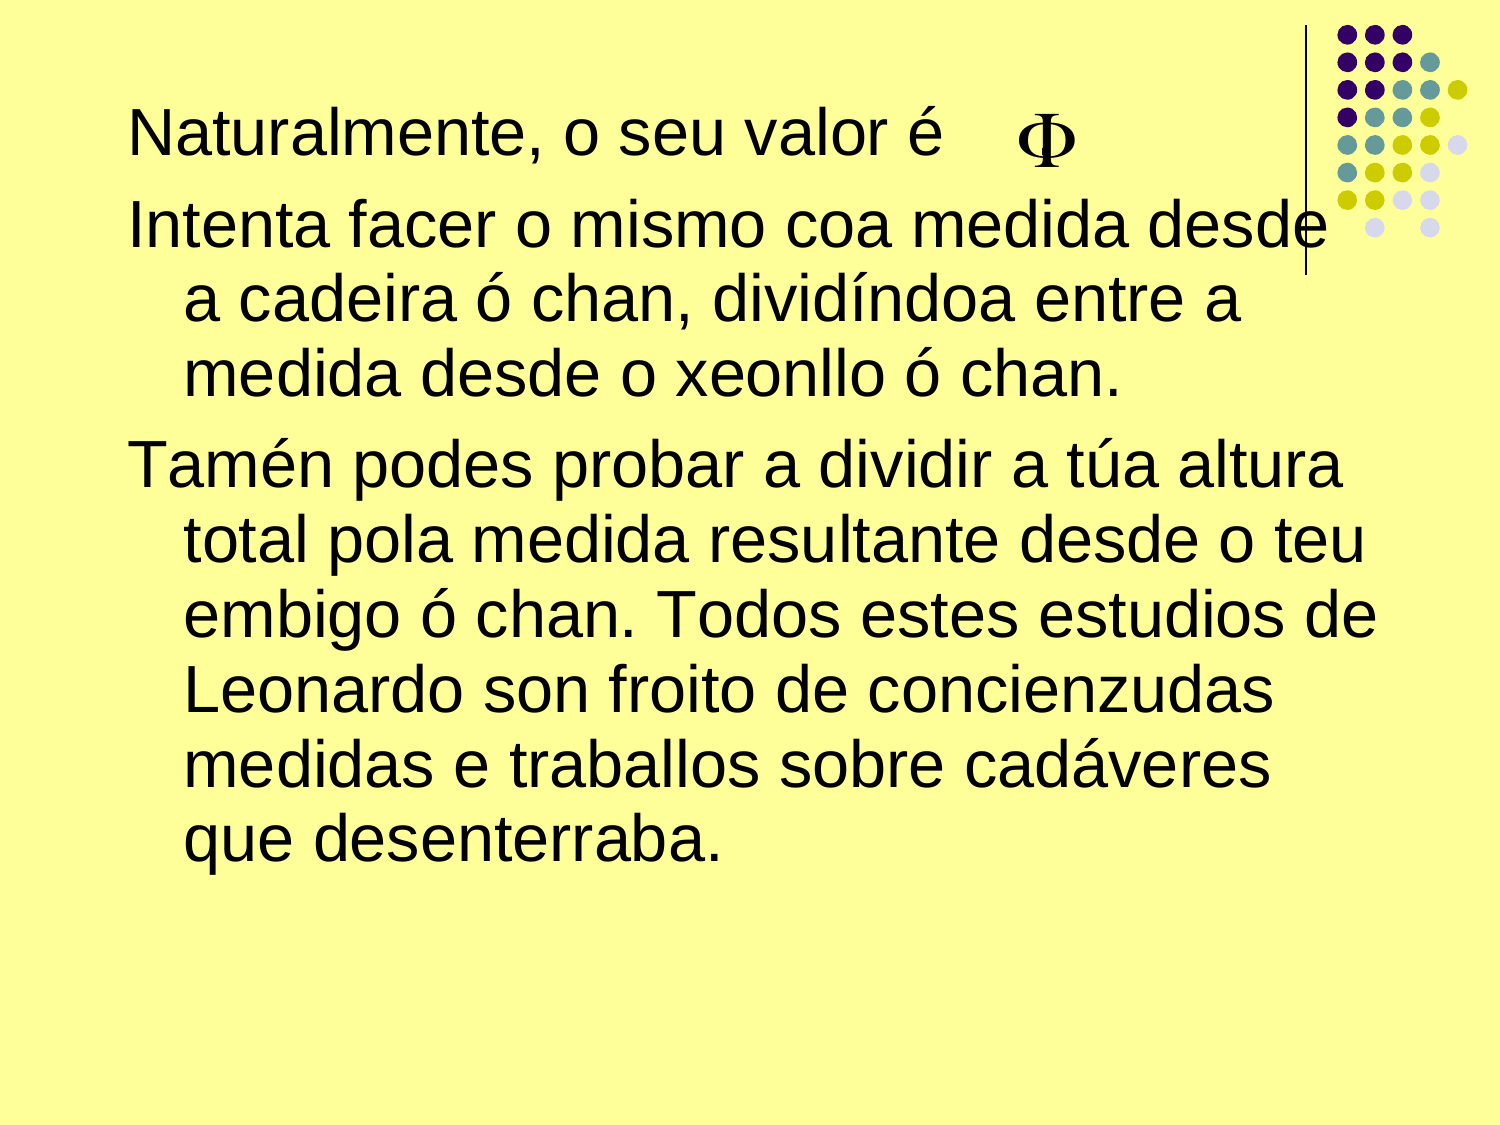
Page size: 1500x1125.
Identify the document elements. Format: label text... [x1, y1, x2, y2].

list Naturalmente, o seu valor é . Intenta facer o mismo coa medida desde a cadeira ó chan, dividíndoa entre a medida desde o xeonllo ó chan. Tamén podes probar a dividir a túa altura total pola medida resultante desde o teu embigo ó chan. Todos estes estudios de Leonardo son froito de concienzudas medidas e traballos sobre cadáveres que desenterraba. [112, 87, 1401, 1088]
